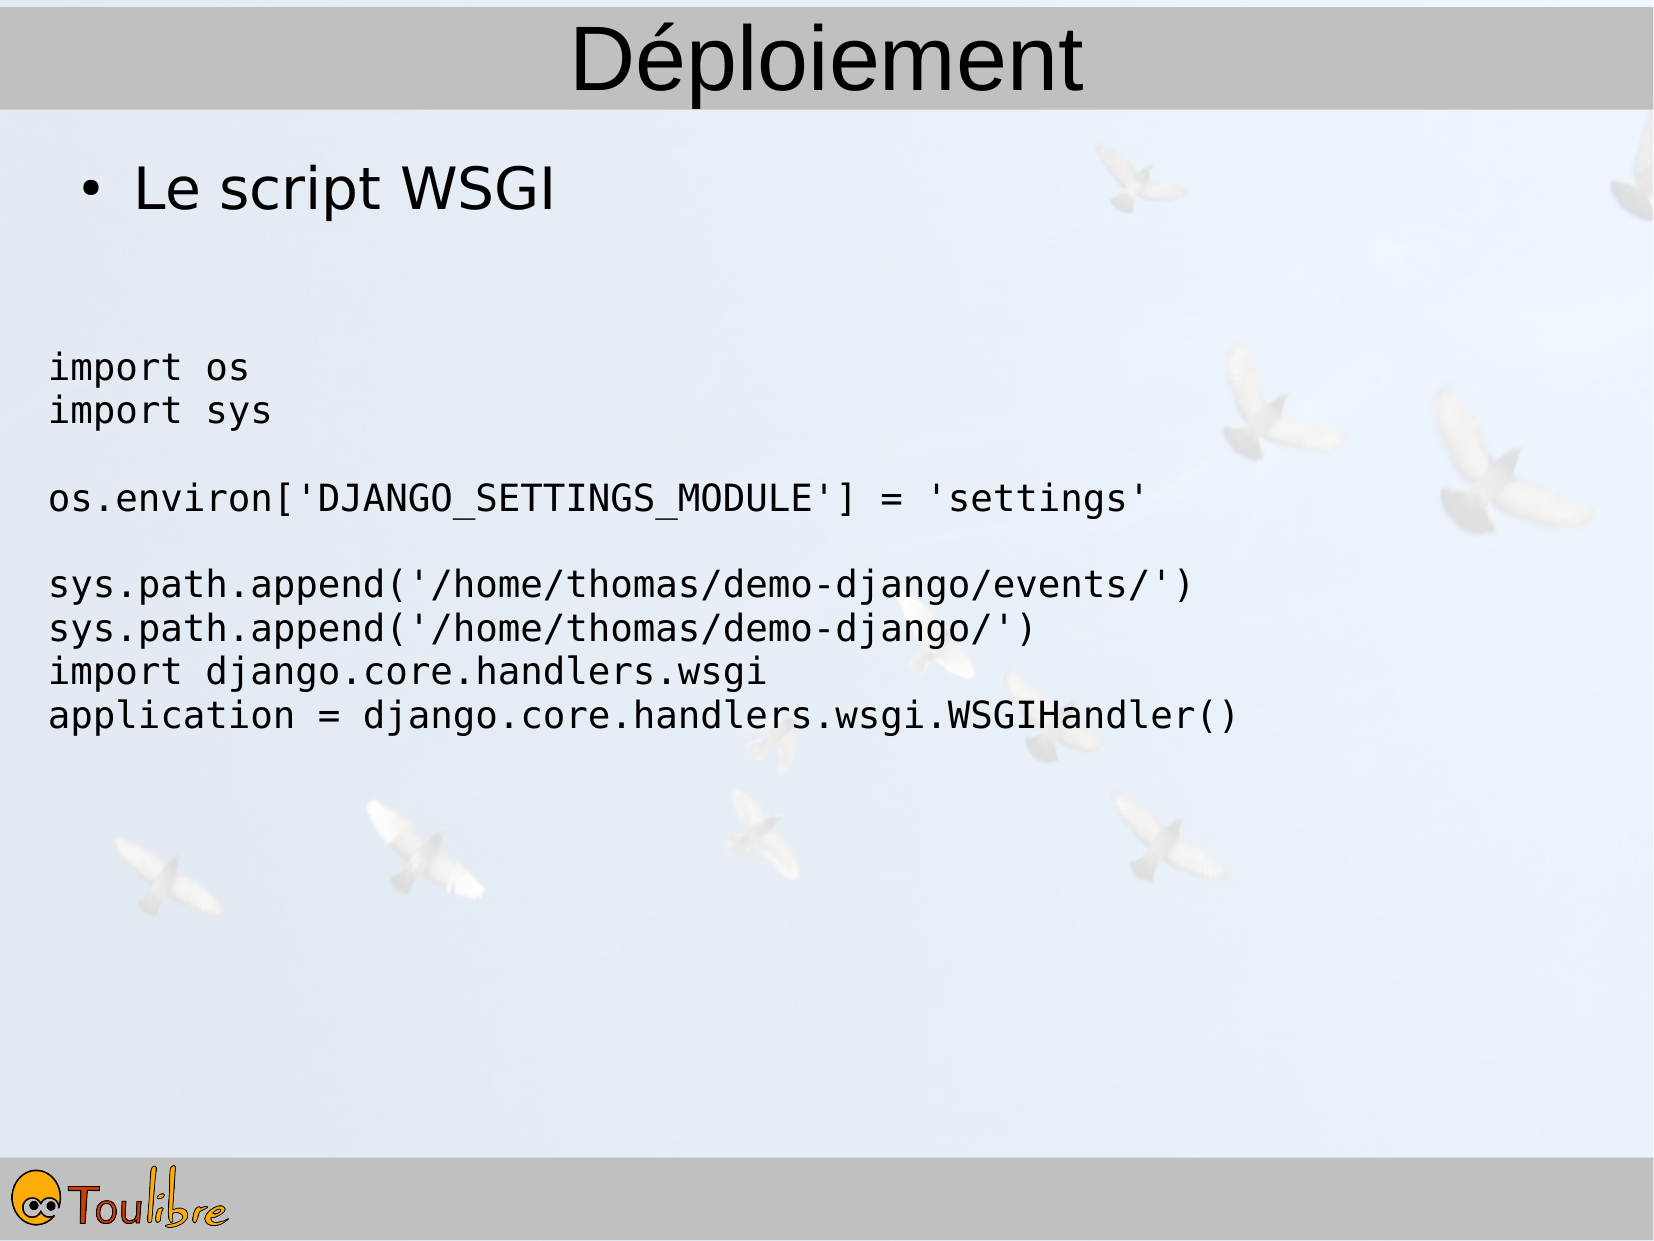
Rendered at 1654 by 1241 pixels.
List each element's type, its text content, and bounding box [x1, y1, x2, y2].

title Déploiement [0, 7, 1654, 110]
picture [11, 1165, 229, 1228]
list Le script WSGI [62, 155, 1621, 252]
text_box import os import sys os.environ['DJANGO_SETTINGS_MODULE'] = 'settings' sys.path.append('/home/thomas/demo-django/events/') sys.path.append('/home/thomas/demo-django/') import django.core.handlers.wsgi application = django.core.handlers.wsgi.WSGIHandler() [33, 338, 1640, 967]
